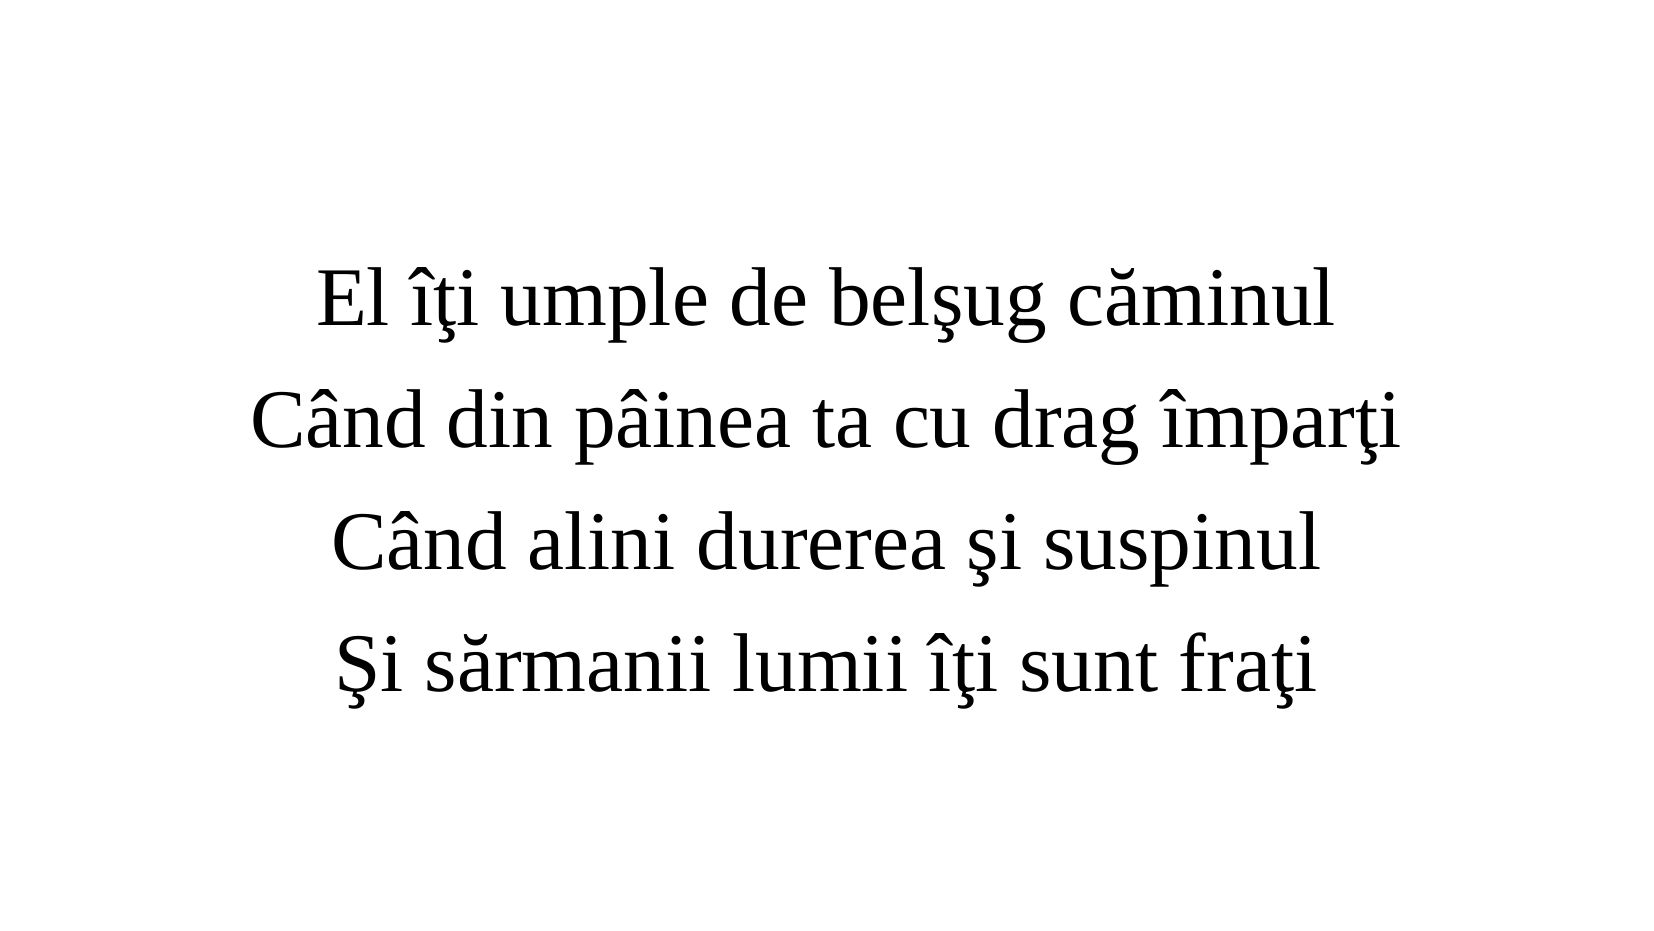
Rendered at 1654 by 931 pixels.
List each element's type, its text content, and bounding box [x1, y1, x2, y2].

subtitle El îţi umple de belşug căminul Când din pâinea ta cu drag împarţi Când alini durerea şi suspinul Şi sărmanii lumii îţi sunt fraţi [118, 238, 1536, 712]
